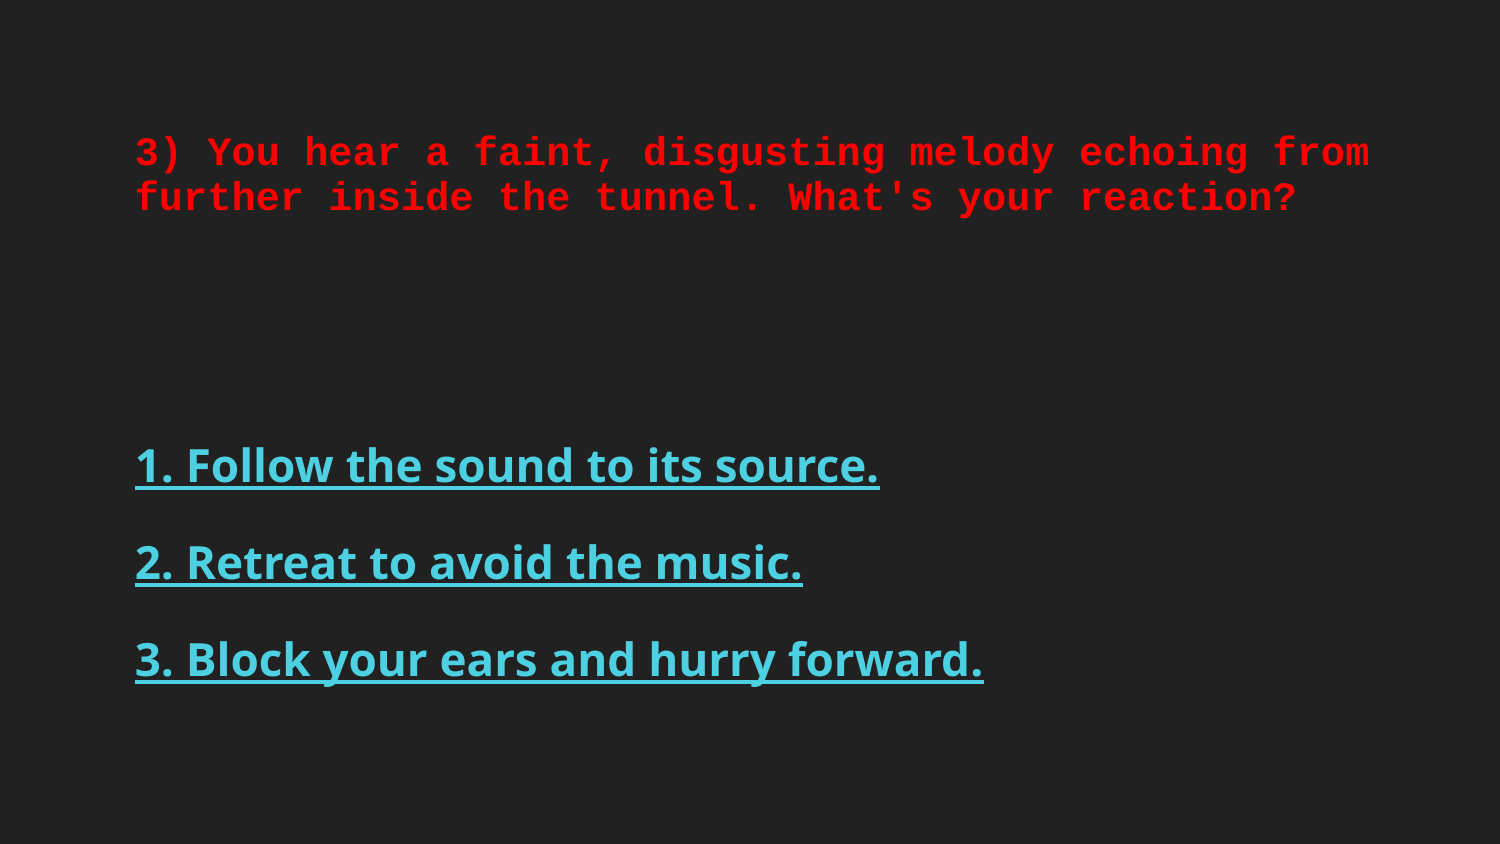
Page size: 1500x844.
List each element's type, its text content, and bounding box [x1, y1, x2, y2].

list 1. Follow the sound to its source. 2. Retreat to avoid the music. 3. Block your ears and hurry forward. [119, 409, 1348, 738]
title 3) You hear a faint, disgusting melody echoing from further inside the tunnel. What's your reaction? [119, 116, 1401, 391]
